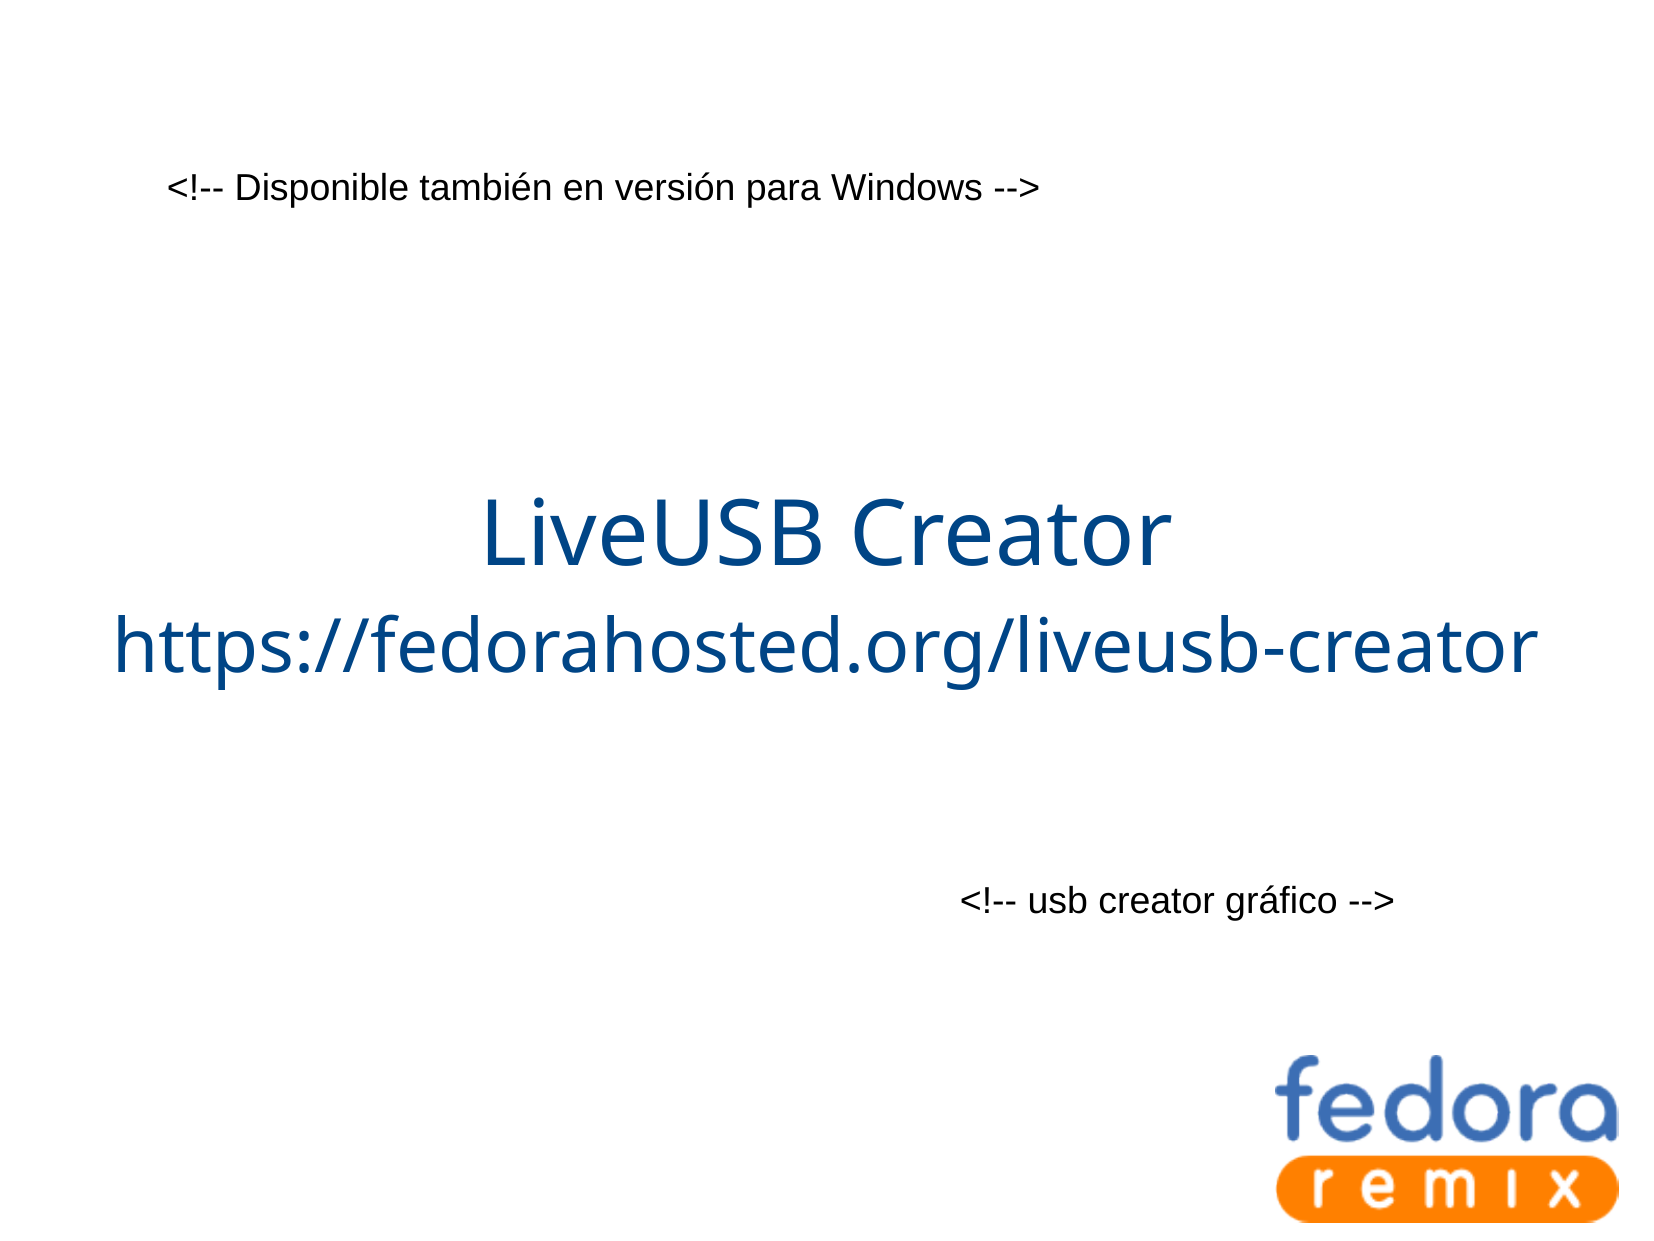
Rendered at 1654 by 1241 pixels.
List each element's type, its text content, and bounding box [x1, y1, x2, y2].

picture [1275, 1055, 1619, 1223]
text_box <!-- Disponible también en versión para Windows --> [120, 150, 1088, 226]
title LiveUSB Creator https://fedorahosted.org/liveusb-creator [82, 440, 1571, 723]
text_box <!-- usb creator gráfico --> [825, 862, 1530, 938]
